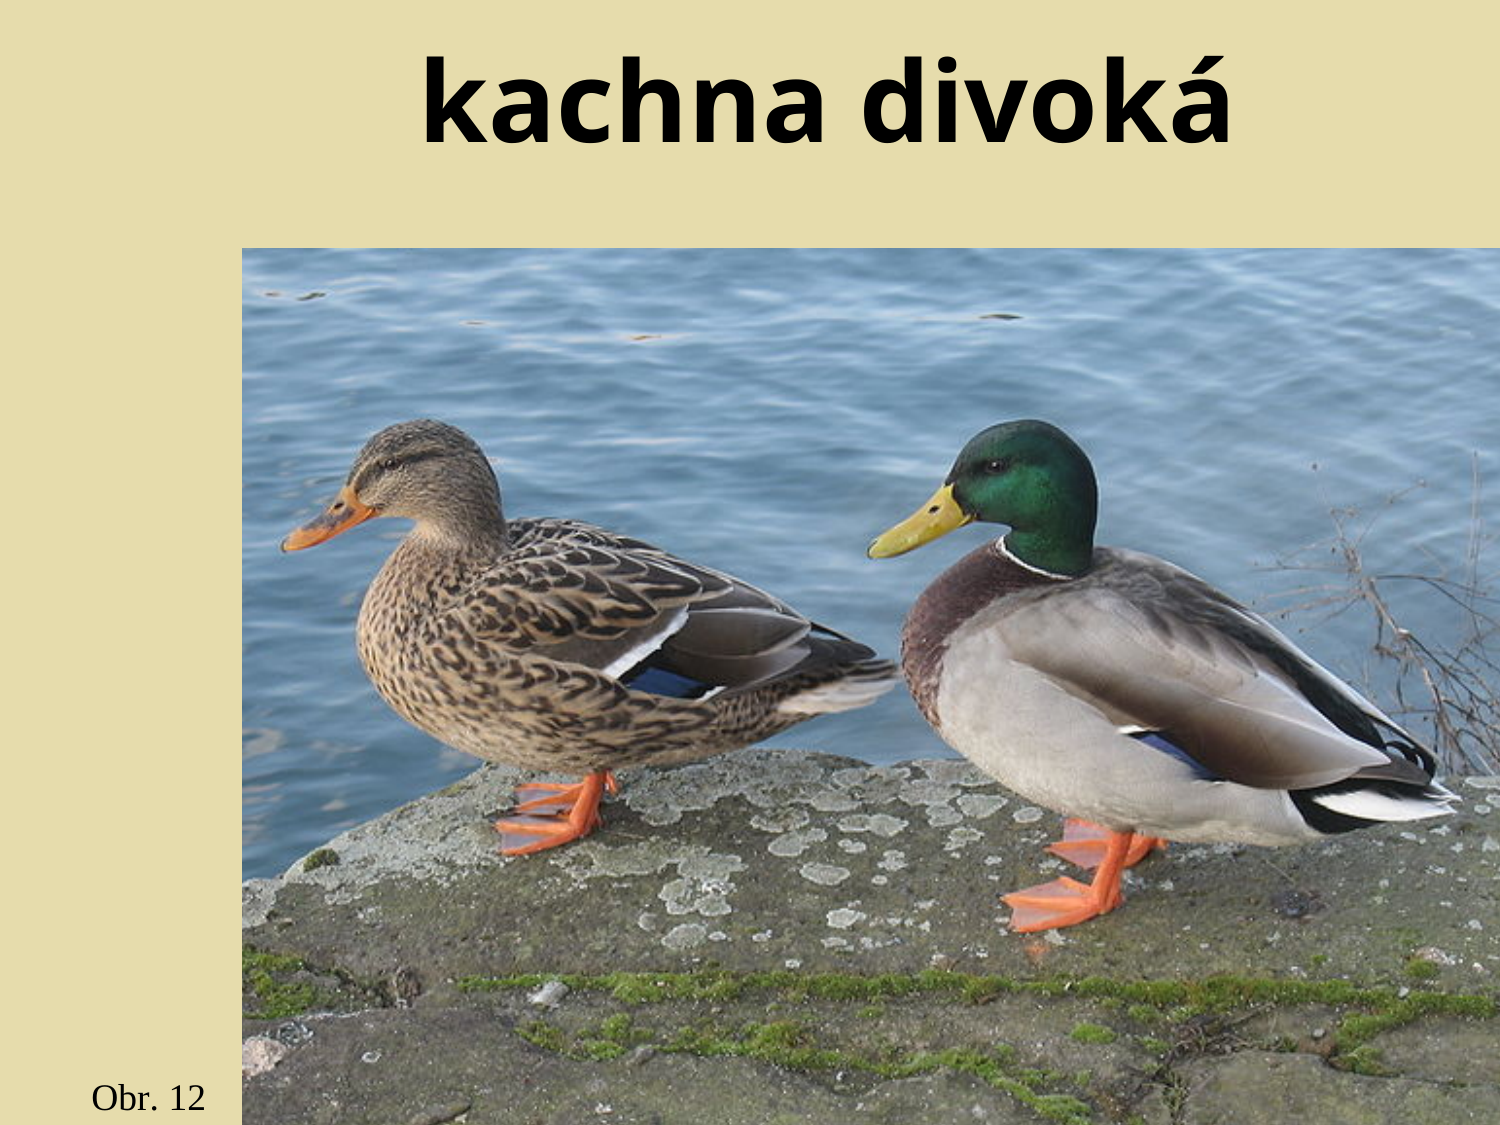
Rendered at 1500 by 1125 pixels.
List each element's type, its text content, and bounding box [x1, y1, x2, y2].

text_box Obr. 12 [76, 1064, 237, 1125]
picture [242, 248, 1500, 1125]
title kachna divoká [188, 0, 1468, 173]
